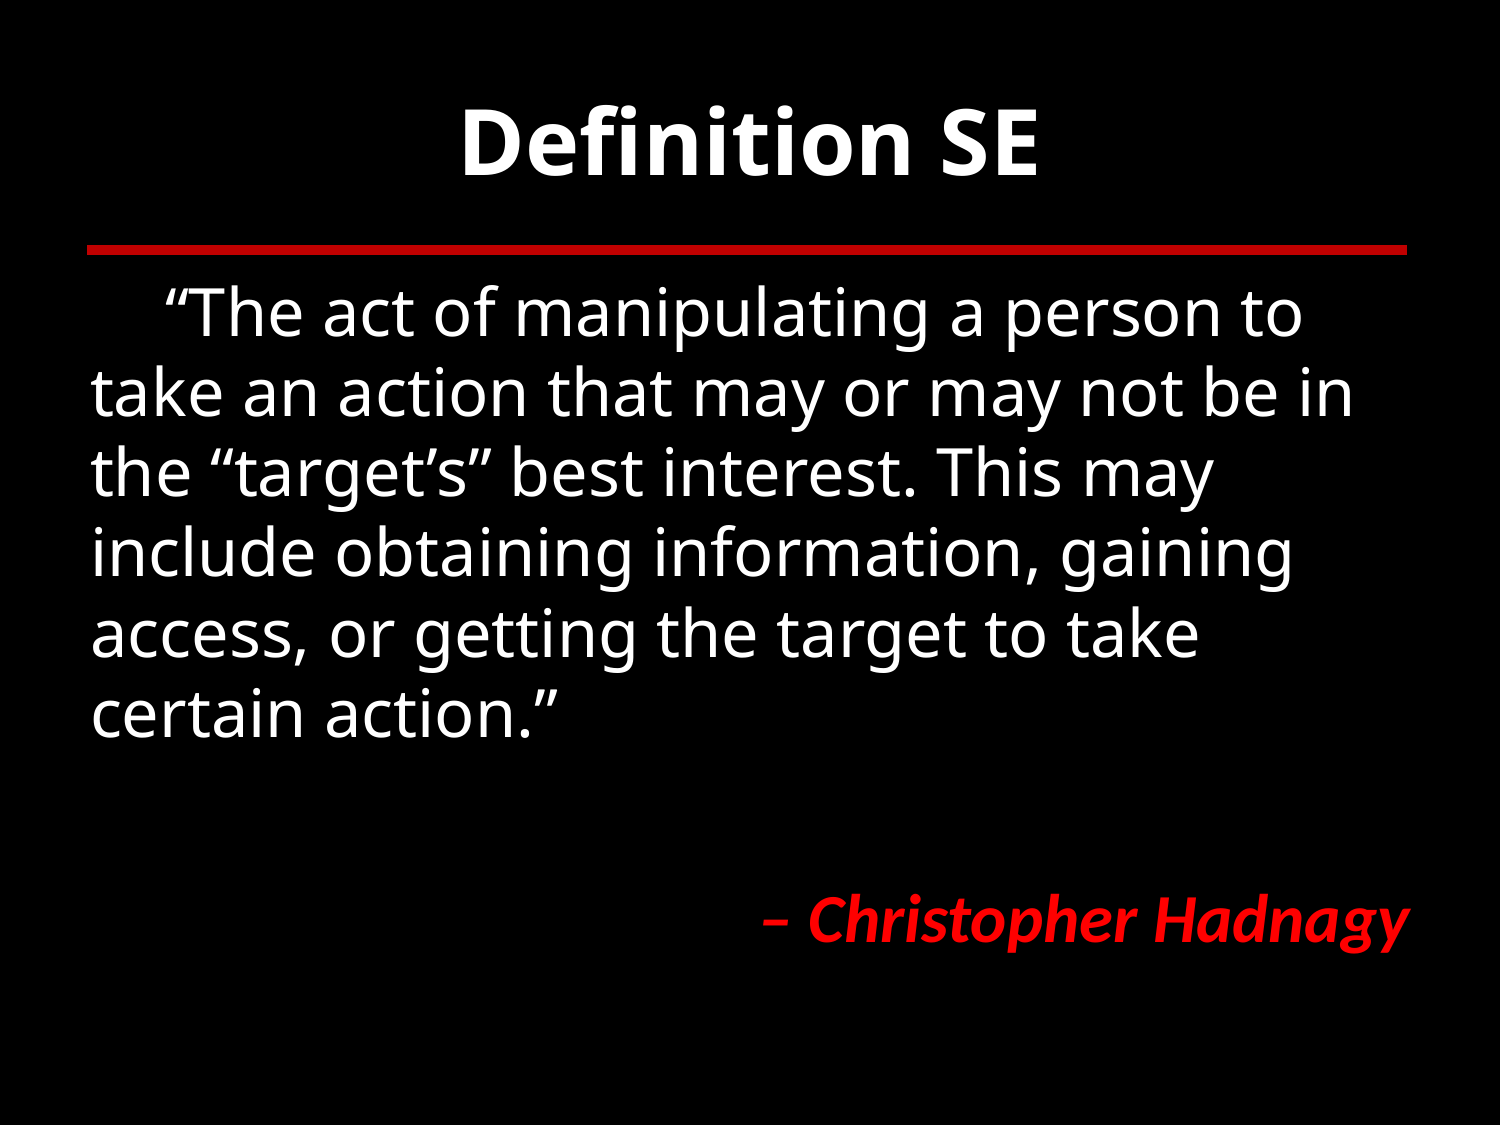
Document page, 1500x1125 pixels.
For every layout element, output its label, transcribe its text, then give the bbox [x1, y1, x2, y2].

title Definition SE [75, 45, 1425, 233]
list “The act of manipulating a person to take an action that may or may not be in the “target’s” best interest. This may include obtaining information, gaining access, or getting the target to take certain action.” – Christopher Hadnagy [75, 262, 1425, 1005]
